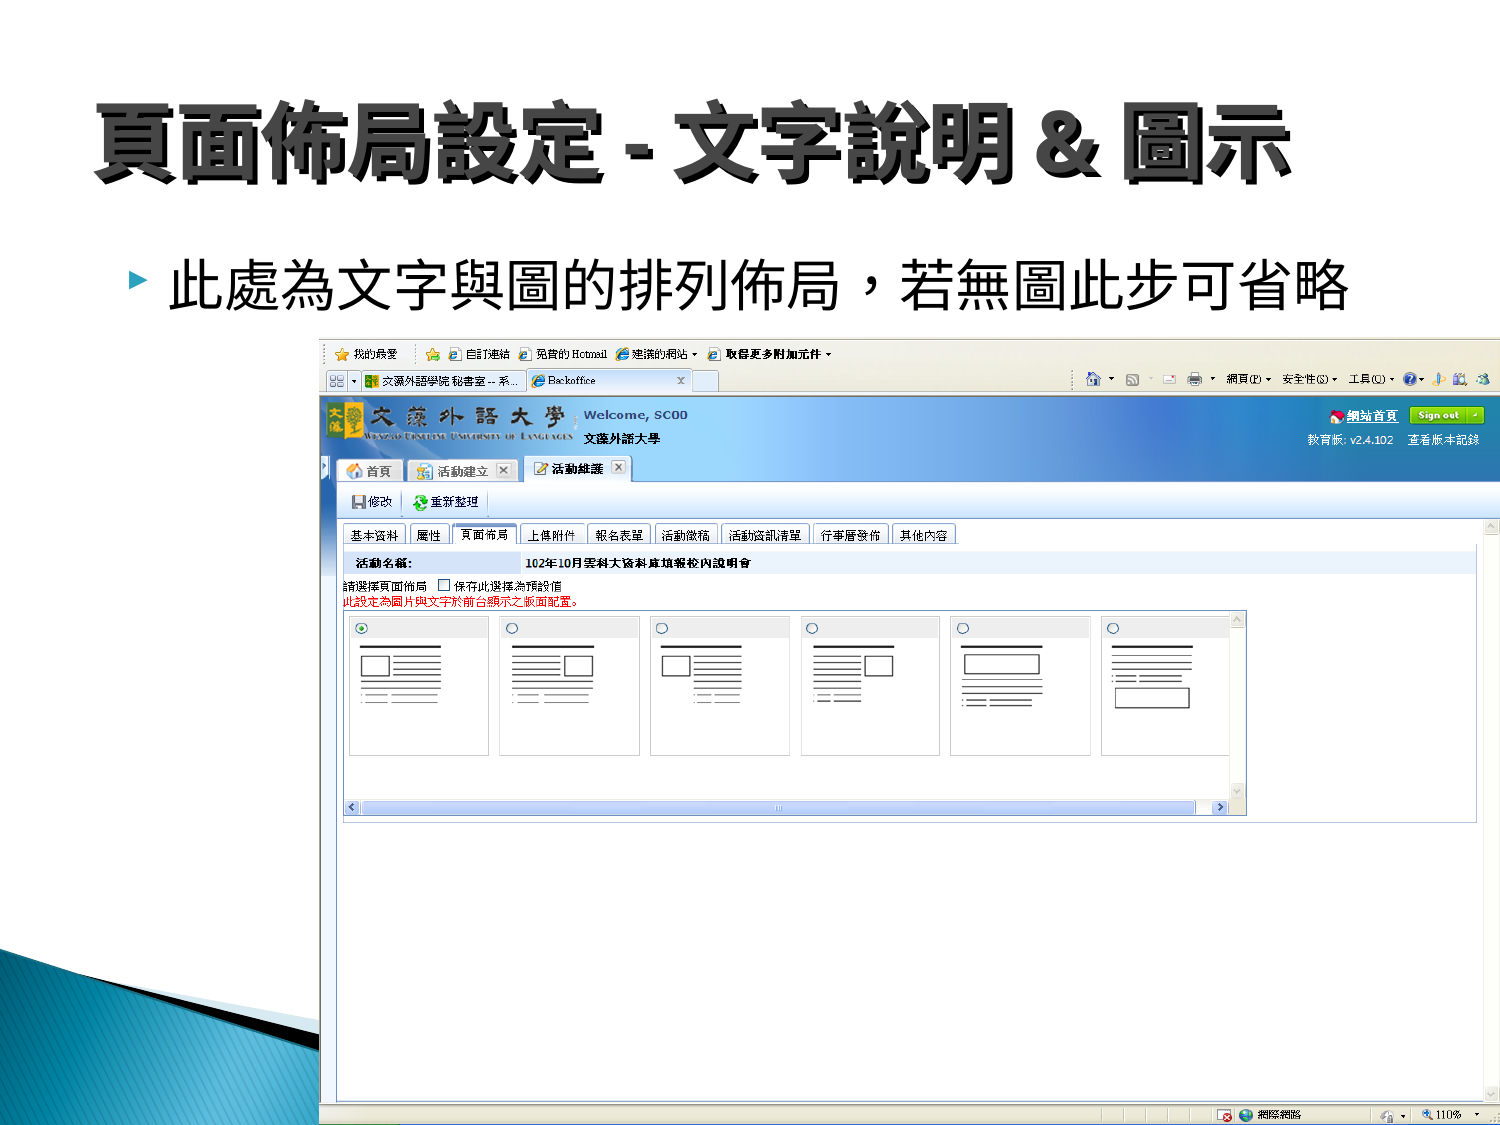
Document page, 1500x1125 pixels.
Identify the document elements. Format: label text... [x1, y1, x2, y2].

title 頁面佈局設定-文字說明&圖示 [75, 45, 1426, 233]
list 此處為文字與圖的排列佈局，若無圖此步可省略 [75, 242, 1426, 986]
picture [319, 337, 1500, 1125]
